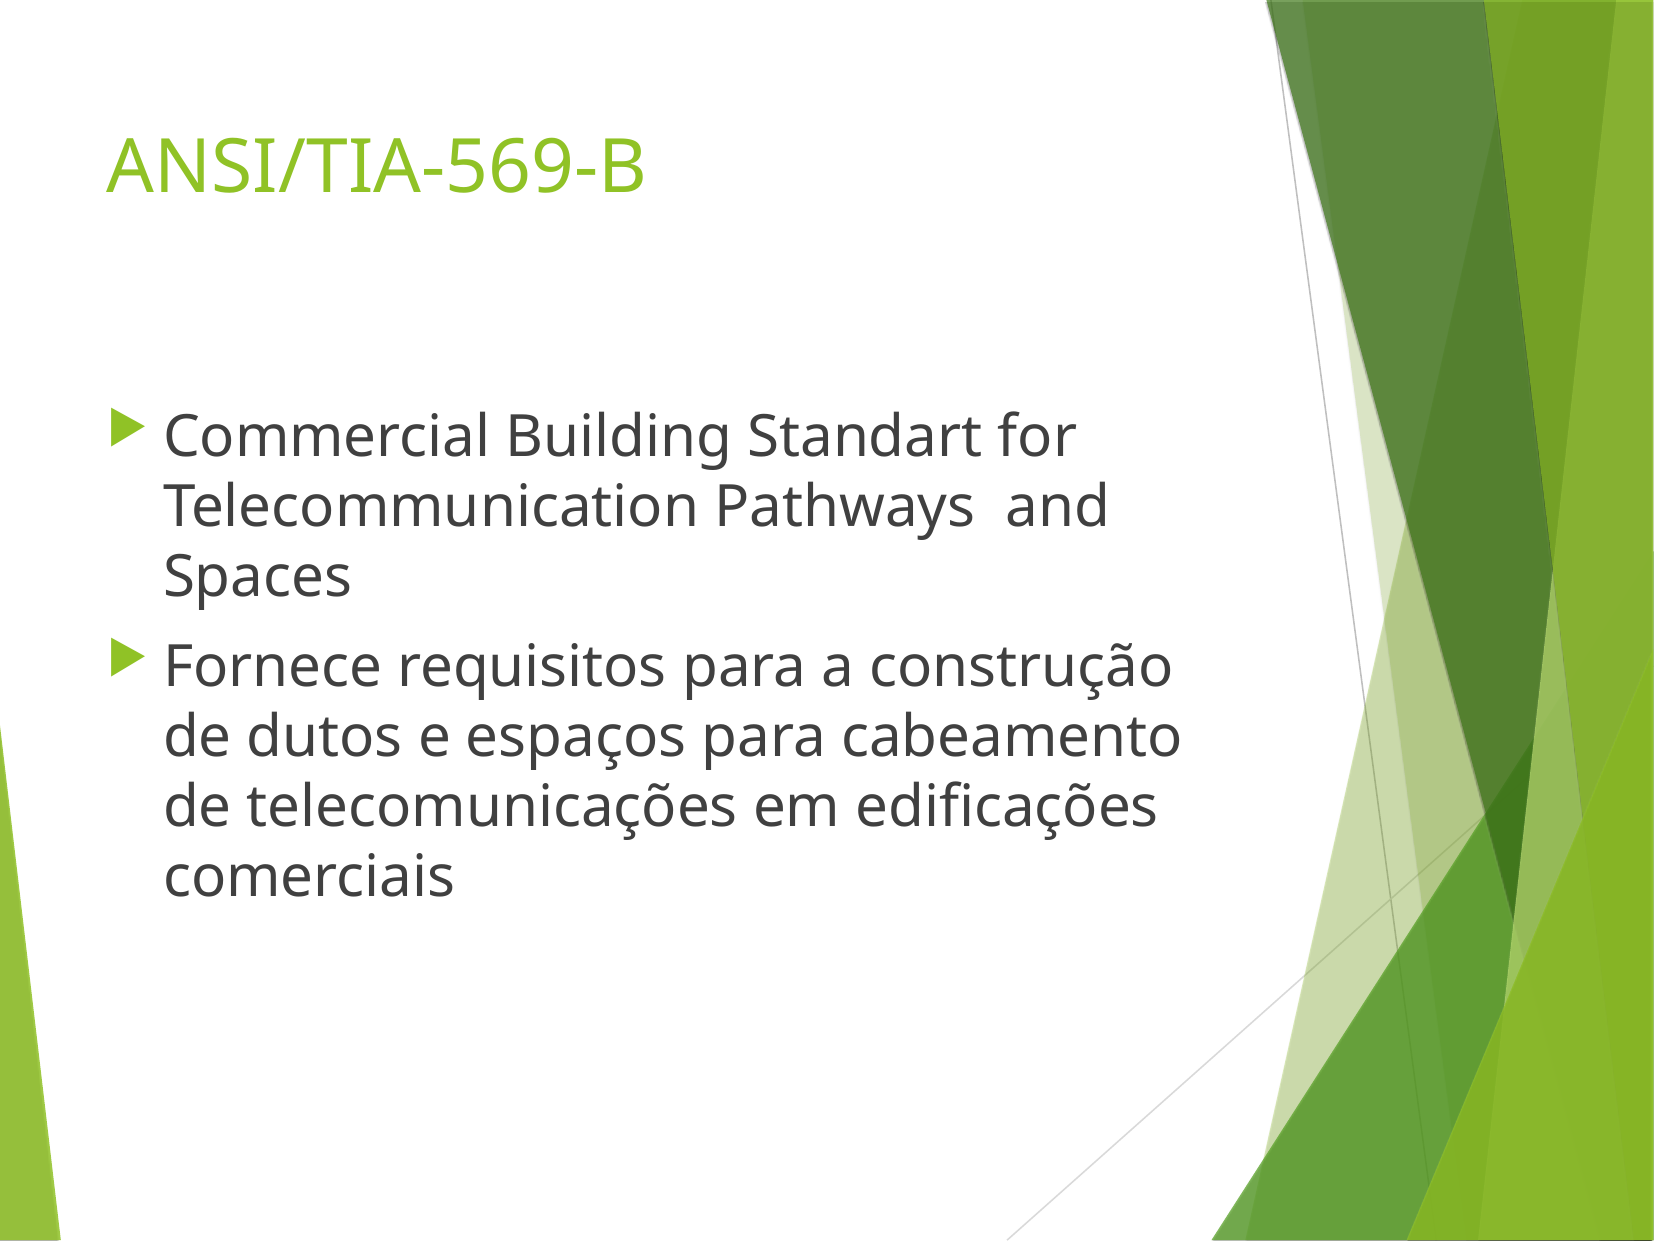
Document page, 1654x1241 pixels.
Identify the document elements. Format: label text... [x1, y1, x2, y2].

title ANSI/TIA-569-B [91, 110, 1258, 349]
list Commercial Building Standart for Telecommunication Pathways and Spaces Fornece requisitos para a construção de dutos e espaços para cabeamento de telecomunicações em edificações comerciais [91, 390, 1258, 1093]
